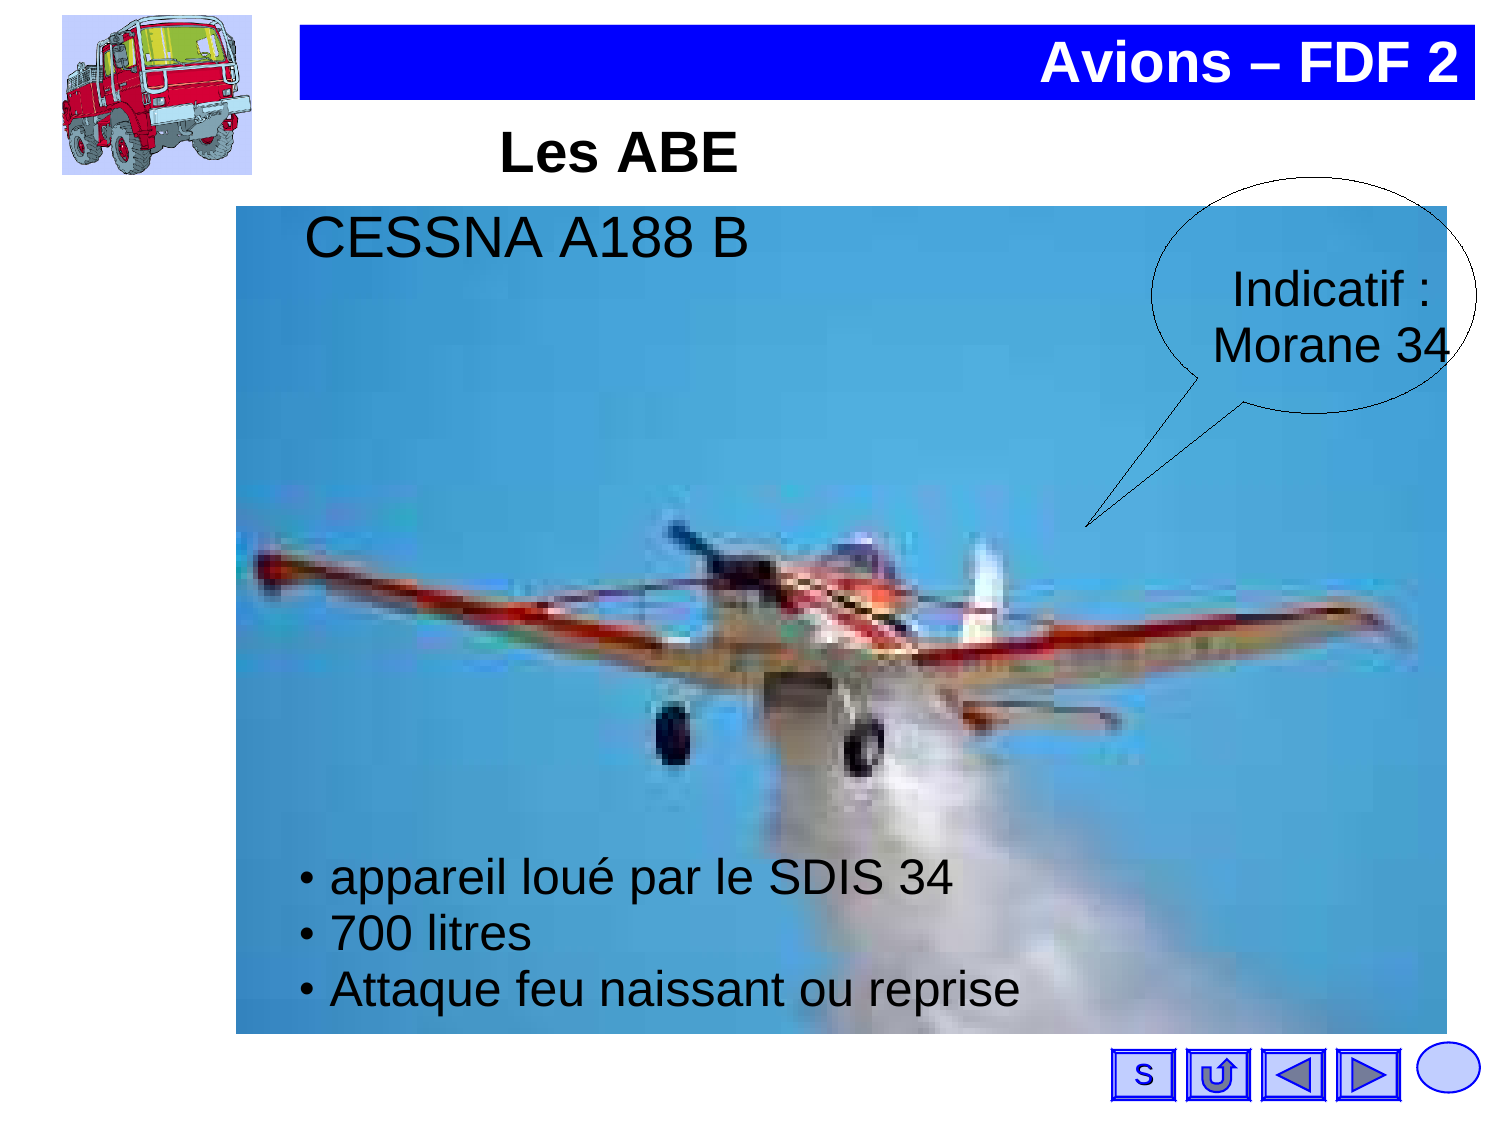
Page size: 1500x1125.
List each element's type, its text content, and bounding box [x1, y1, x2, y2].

text_box Les ABE [484, 112, 755, 193]
text_box appareil loué par le SDIS 34 700 litres Attaque feu naissant ou reprise [283, 842, 1430, 1025]
text_box Avions – FDF 2 [299, 24, 1475, 100]
text_box Indicatif : Morane 34 [1169, 254, 1495, 381]
text_box CESSNA A188 B [289, 197, 1465, 278]
text_box [1417, 1042, 1480, 1093]
picture [236, 206, 1447, 1034]
